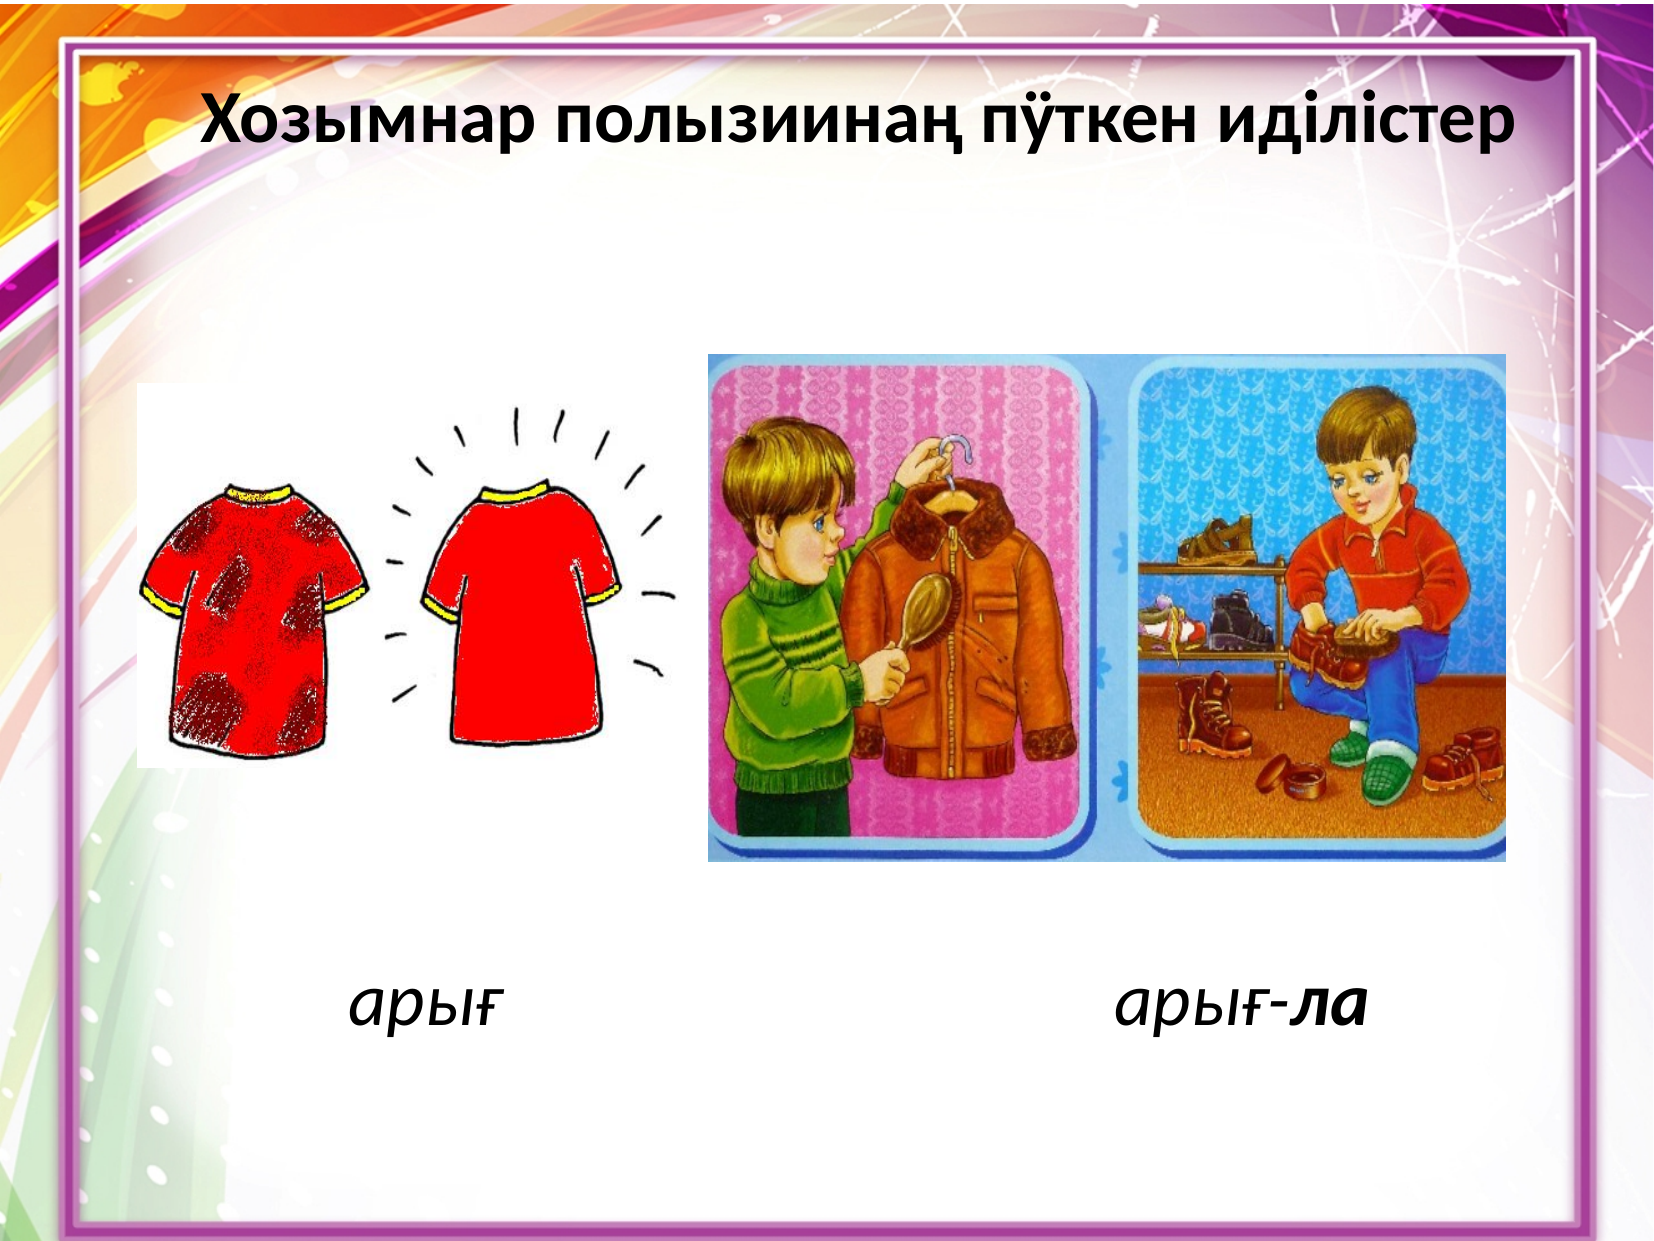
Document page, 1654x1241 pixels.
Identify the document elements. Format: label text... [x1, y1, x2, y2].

text_box Хозымнар полызиинаң пӱткен идiлiстер арығ арығ-ла [82, 60, 1571, 996]
picture [0, 4, 1654, 1241]
